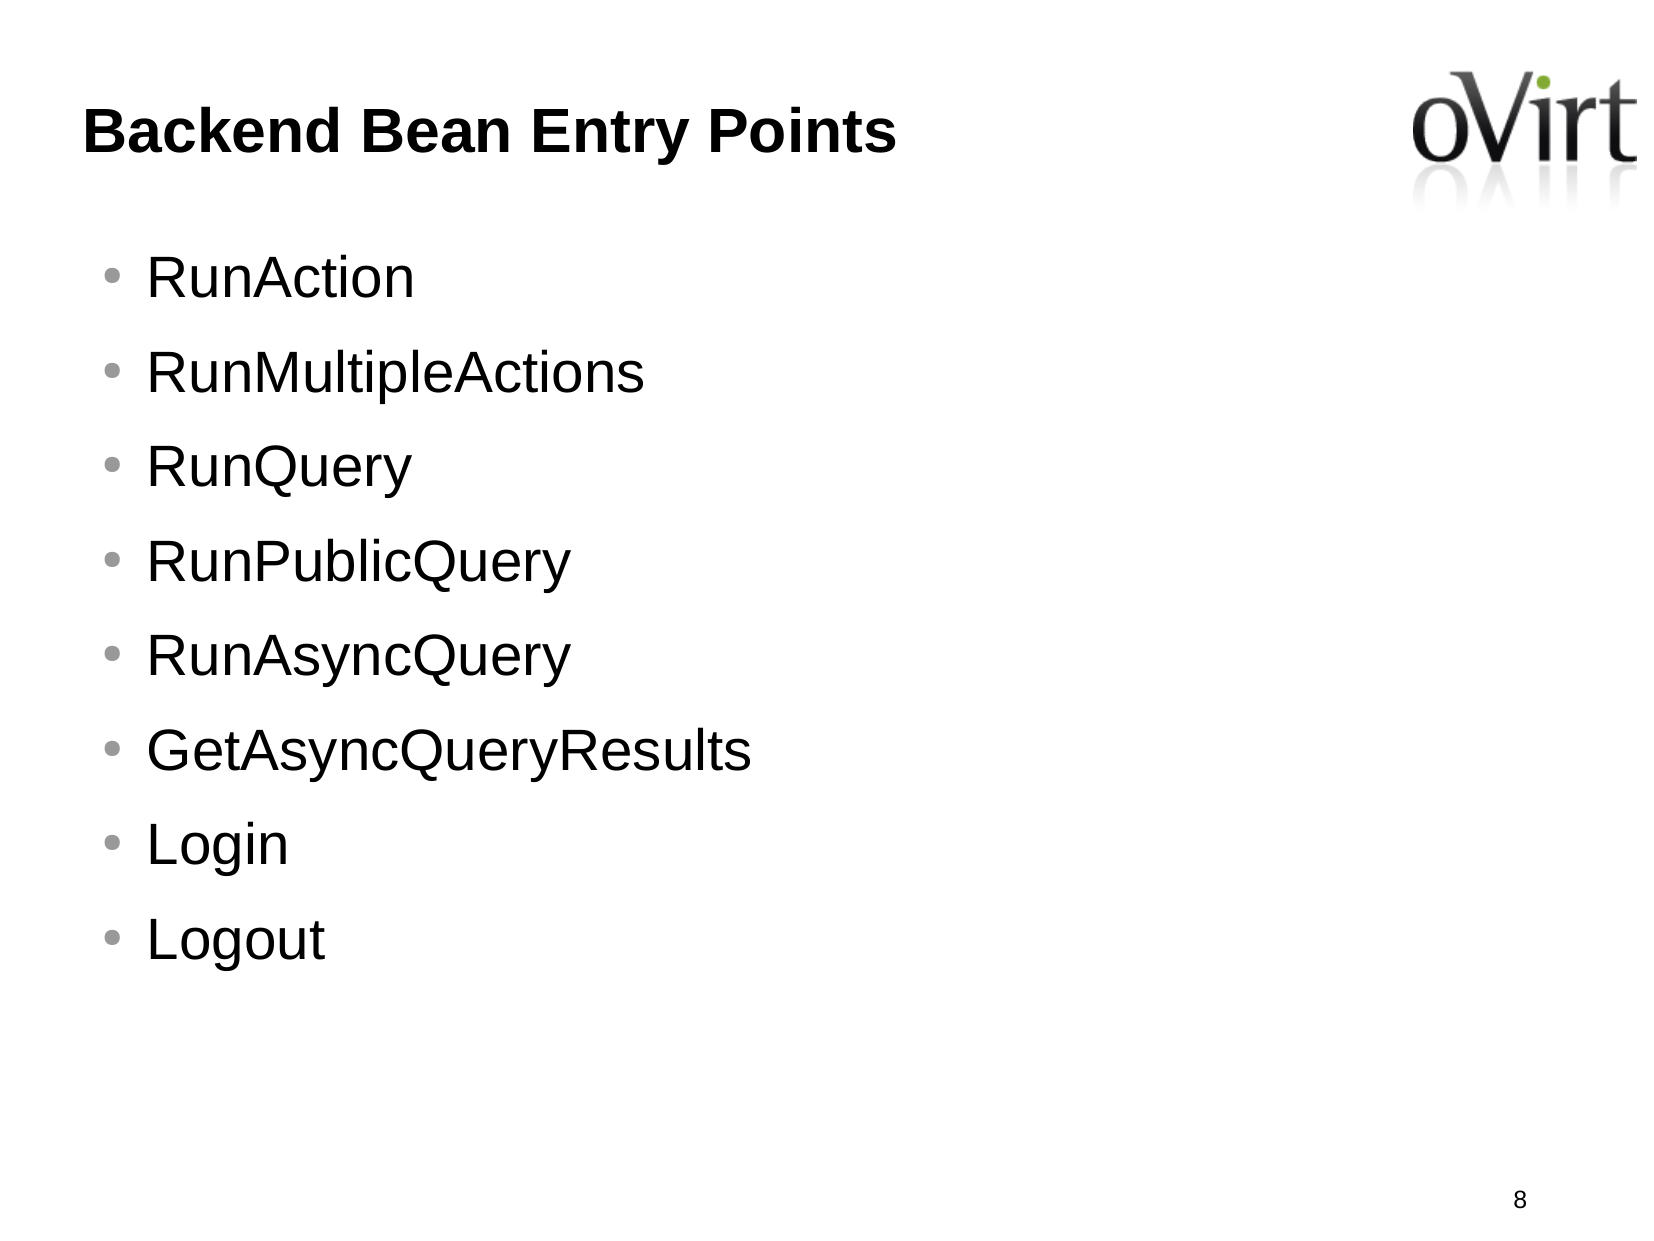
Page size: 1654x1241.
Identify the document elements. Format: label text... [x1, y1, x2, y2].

title Backend Bean Entry Points [82, 37, 1303, 226]
list RunAction RunMultipleActions RunQuery RunPublicQuery RunAsyncQuery GetAsyncQueryResults Login Logout [86, 244, 1576, 1151]
picture [1413, 63, 1637, 212]
